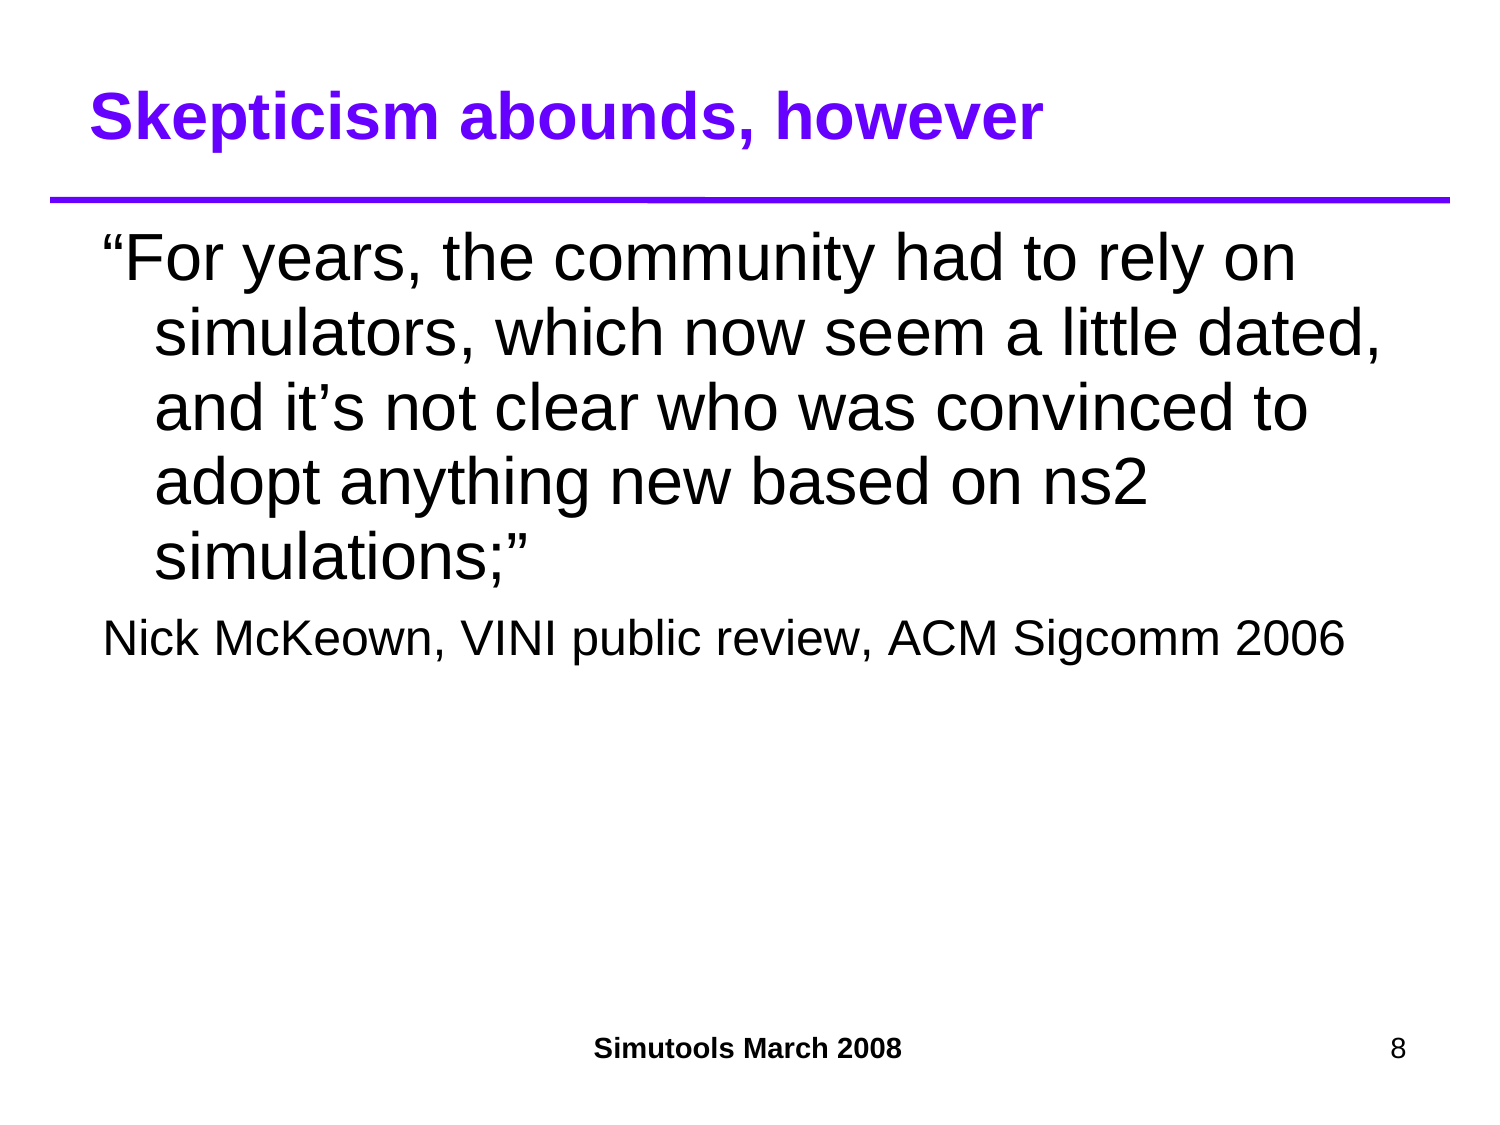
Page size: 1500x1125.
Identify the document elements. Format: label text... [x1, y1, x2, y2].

title Skepticism abounds, however [75, 68, 1426, 165]
list “For years, the community had to rely on simulators, which now seem a little dated, and it’s not clear who was convinced to adopt anything new based on ns2 simulations;” Nick McKeown, VINI public review, ACM Sigcomm 2006 [87, 212, 1438, 705]
